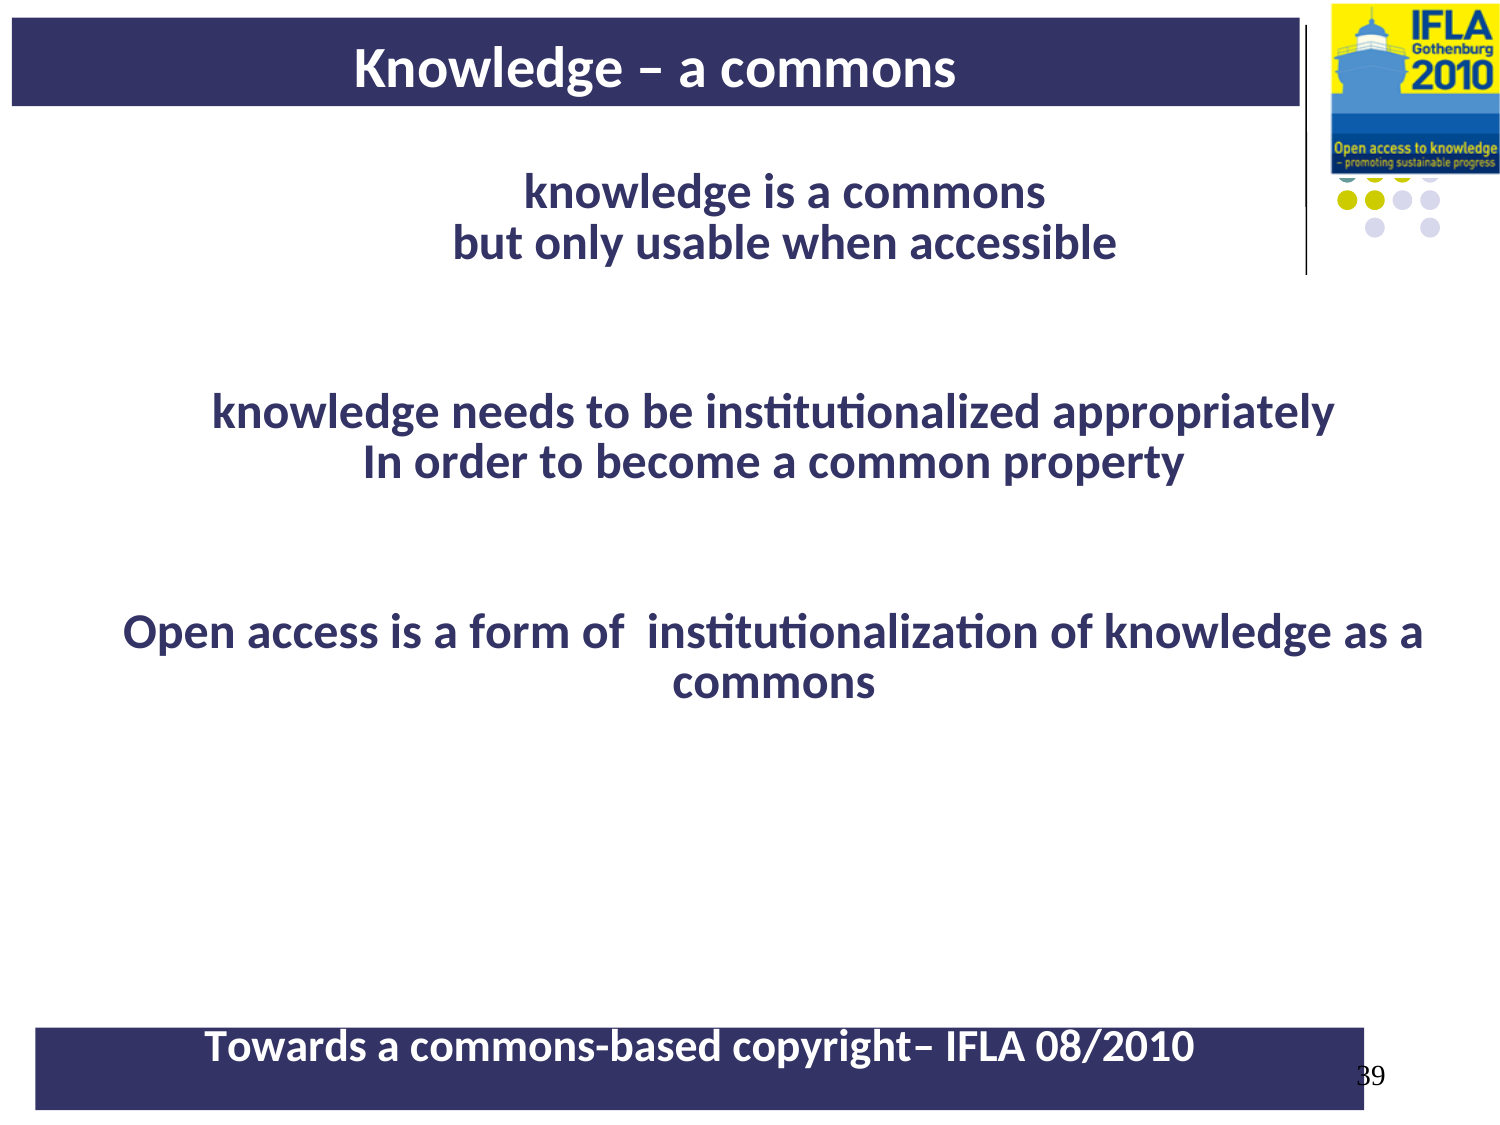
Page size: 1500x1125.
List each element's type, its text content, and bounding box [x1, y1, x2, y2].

text_box Open access is a form of institutionalization of knowledge as a commons [59, 603, 1489, 741]
text_box knowledge needs to be institutionalized appropriately In order to become a common property [59, 383, 1489, 521]
text_box knowledge is a commons but only usable when accessible [70, 164, 1500, 302]
text_box [1356, 1026, 1459, 1105]
title Knowledge – a commons [11, 17, 1300, 107]
